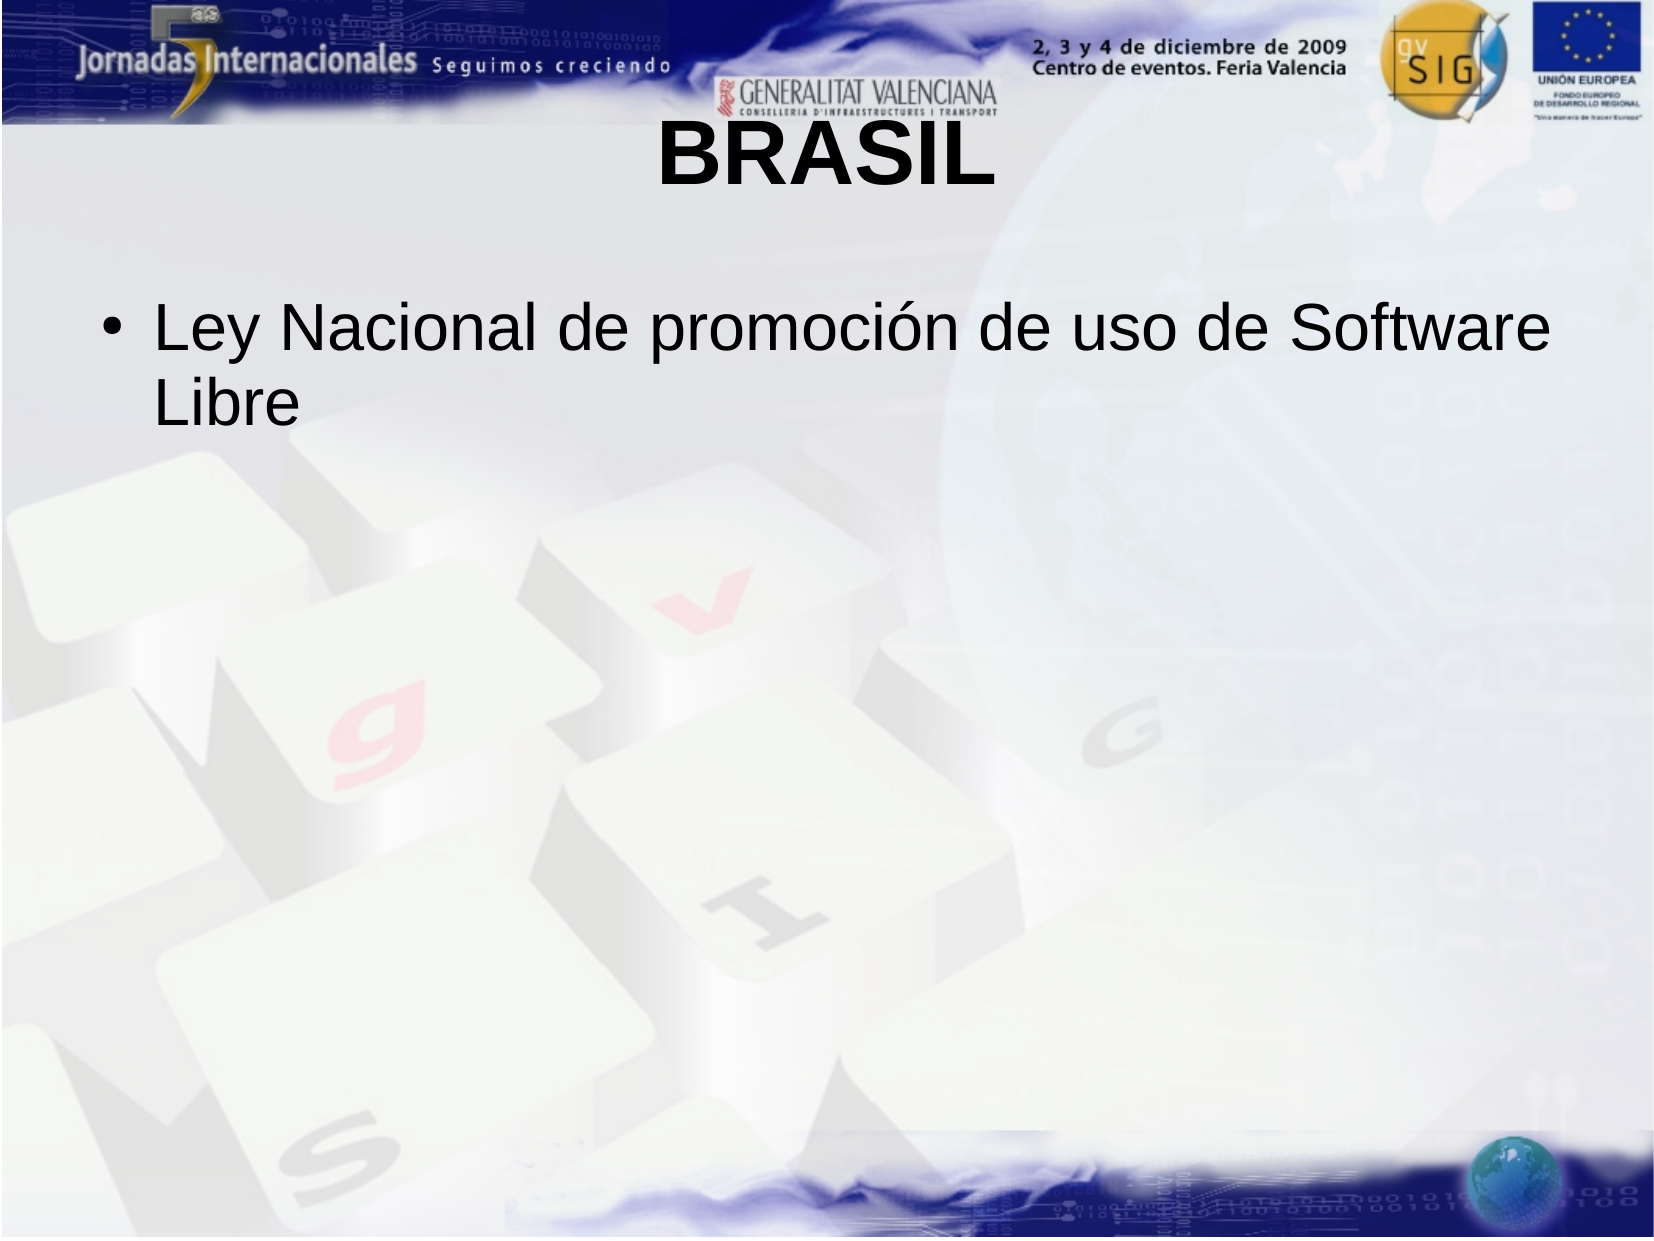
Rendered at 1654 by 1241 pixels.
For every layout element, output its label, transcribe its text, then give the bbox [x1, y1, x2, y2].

picture [2, 0, 1654, 1237]
list Ley Nacional de promoción de uso de Software Libre [82, 290, 1571, 1094]
title BRASIL [82, 56, 1571, 250]
